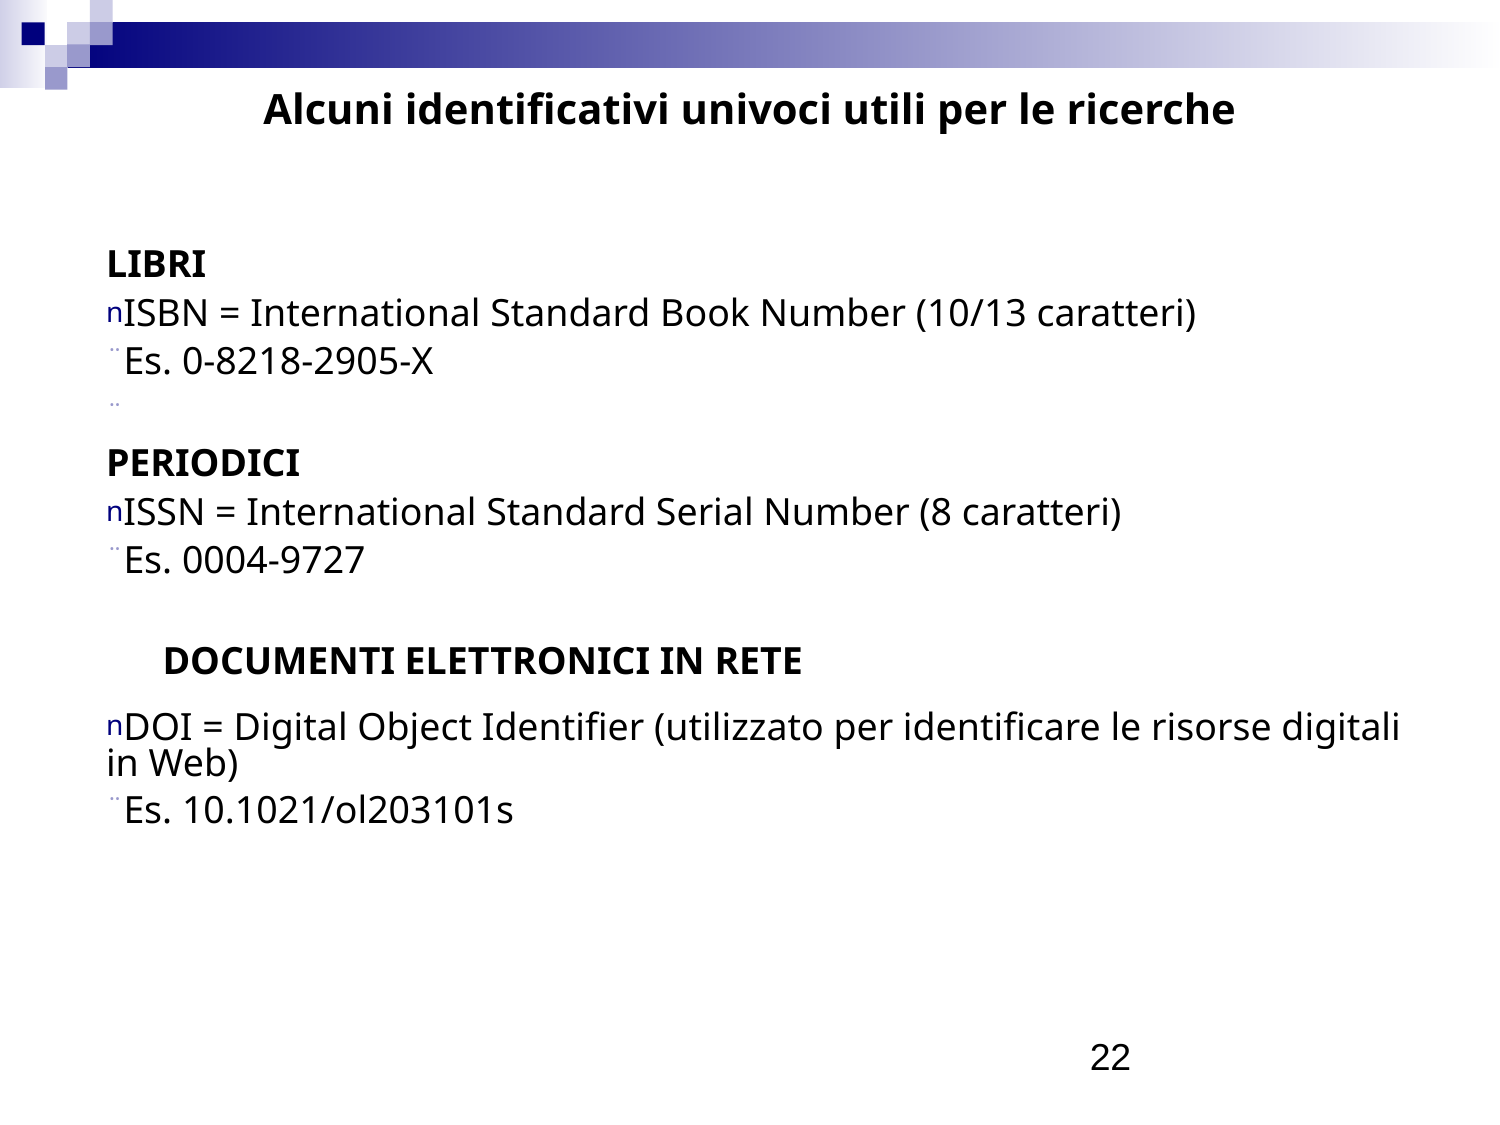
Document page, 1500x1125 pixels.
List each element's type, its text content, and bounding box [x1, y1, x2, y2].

title Alcuni identificativi univoci utili per le ricerche [75, 75, 1425, 163]
list LIBRI ISBN = International Standard Book Number (10/13 caratteri) Es. 0-8218-2905-X PERIODICI ISSN = International Standard Serial Number (8 caratteri) Es. 0004-9727 DOCUMENTI ELETTRONICI IN RETE DOI = Digital Object Identifier (utilizzato per identificare le risorse digitali in Web) Es. 10.1021/ol203101s [91, 241, 1442, 999]
text_box [1074, 1025, 1425, 1100]
